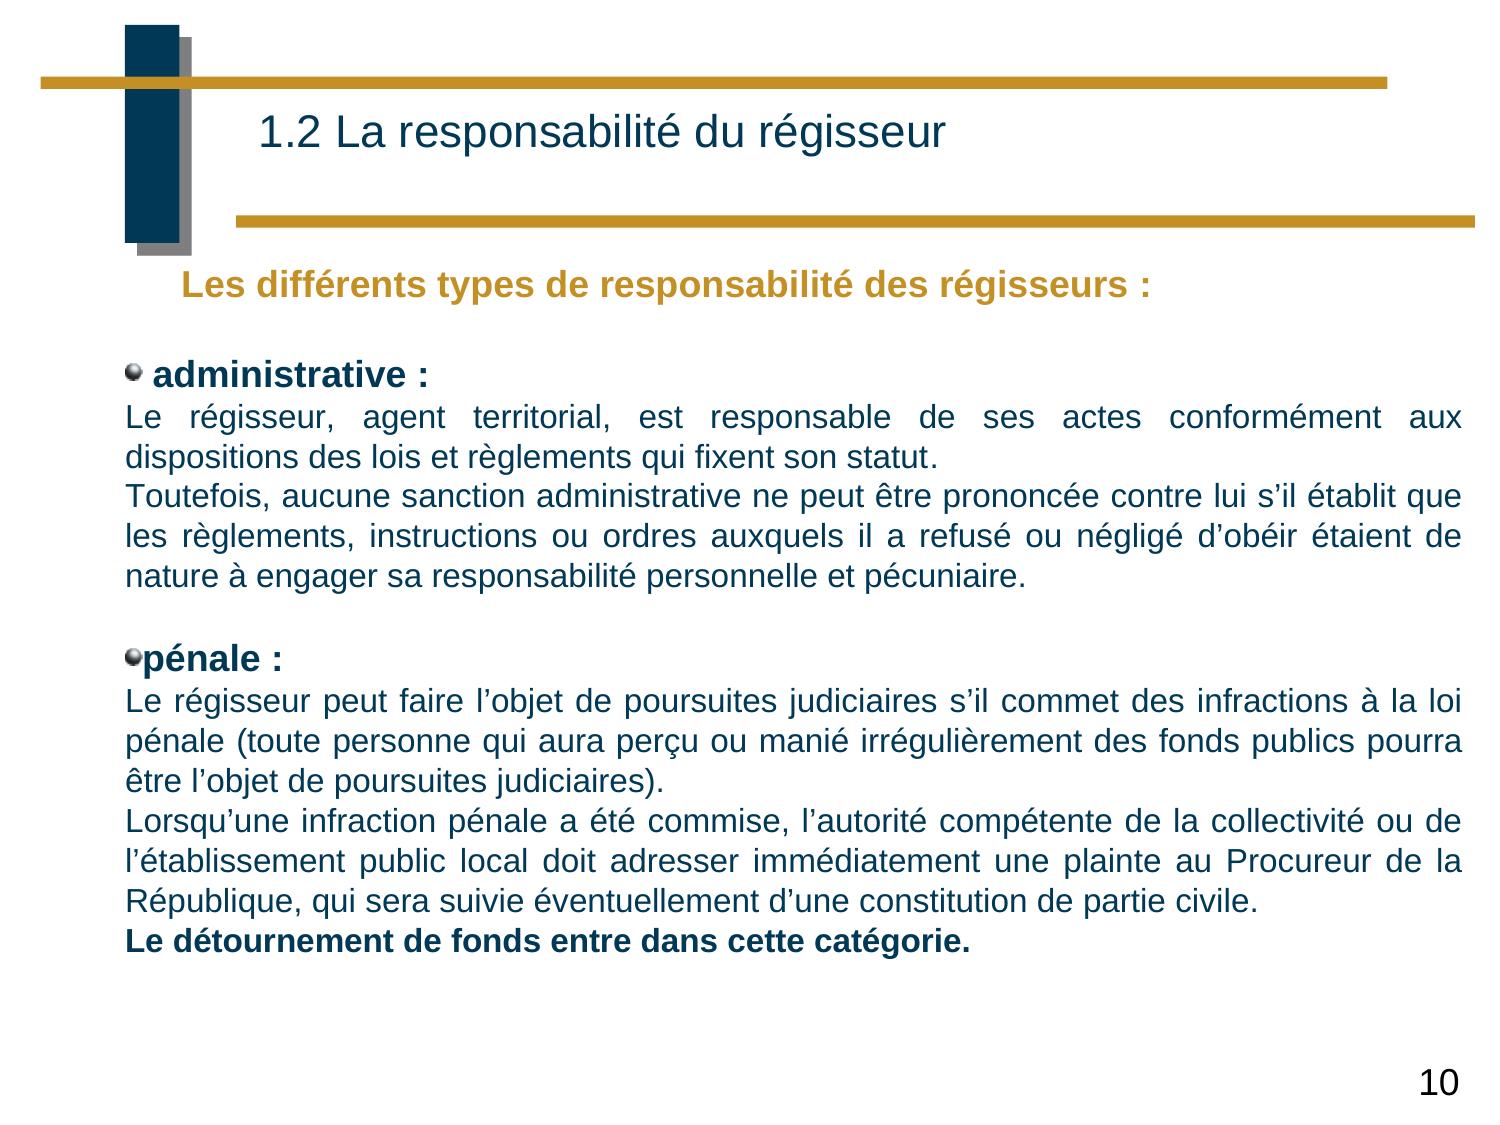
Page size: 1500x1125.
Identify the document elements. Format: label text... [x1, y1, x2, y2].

list 10 [1169, 1012, 1465, 1125]
title 1.2 La responsabilité du régisseur [243, 76, 1500, 187]
text_box [236, 215, 1475, 228]
list Les différents types de responsabilité des régisseurs : administrative : Le régisseur, agent territorial, est responsable de ses actes conformément aux dispositions des lois et règlements qui fixent son statut. Toutefois, aucune sanction administrative ne peut être prononcée contre lui s’il établit que les règlements, instructions ou ordres auxquels il a refusé ou négligé d’obéir étaient de nature à engager sa responsabilité personnelle et pécuniaire. pénale : Le régisseur peut faire l’objet de poursuites judiciaires s’il commet des infractions à la loi pénale (toute personne qui aura perçu ou manié irrégulièrement des fonds publics pourra être l’objet de poursuites judiciaires). Lorsqu’une infraction pénale a été commise, l’autorité compétente de la collectivité ou de l’établissement public local doit adresser immédiatement une plainte au Procureur de la République, qui sera suivie éventuellement d’une constitution de partie civile. Le détournement de fonds entre dans cette catégorie. [125, 259, 1465, 1073]
text_box [40, 24, 243, 243]
